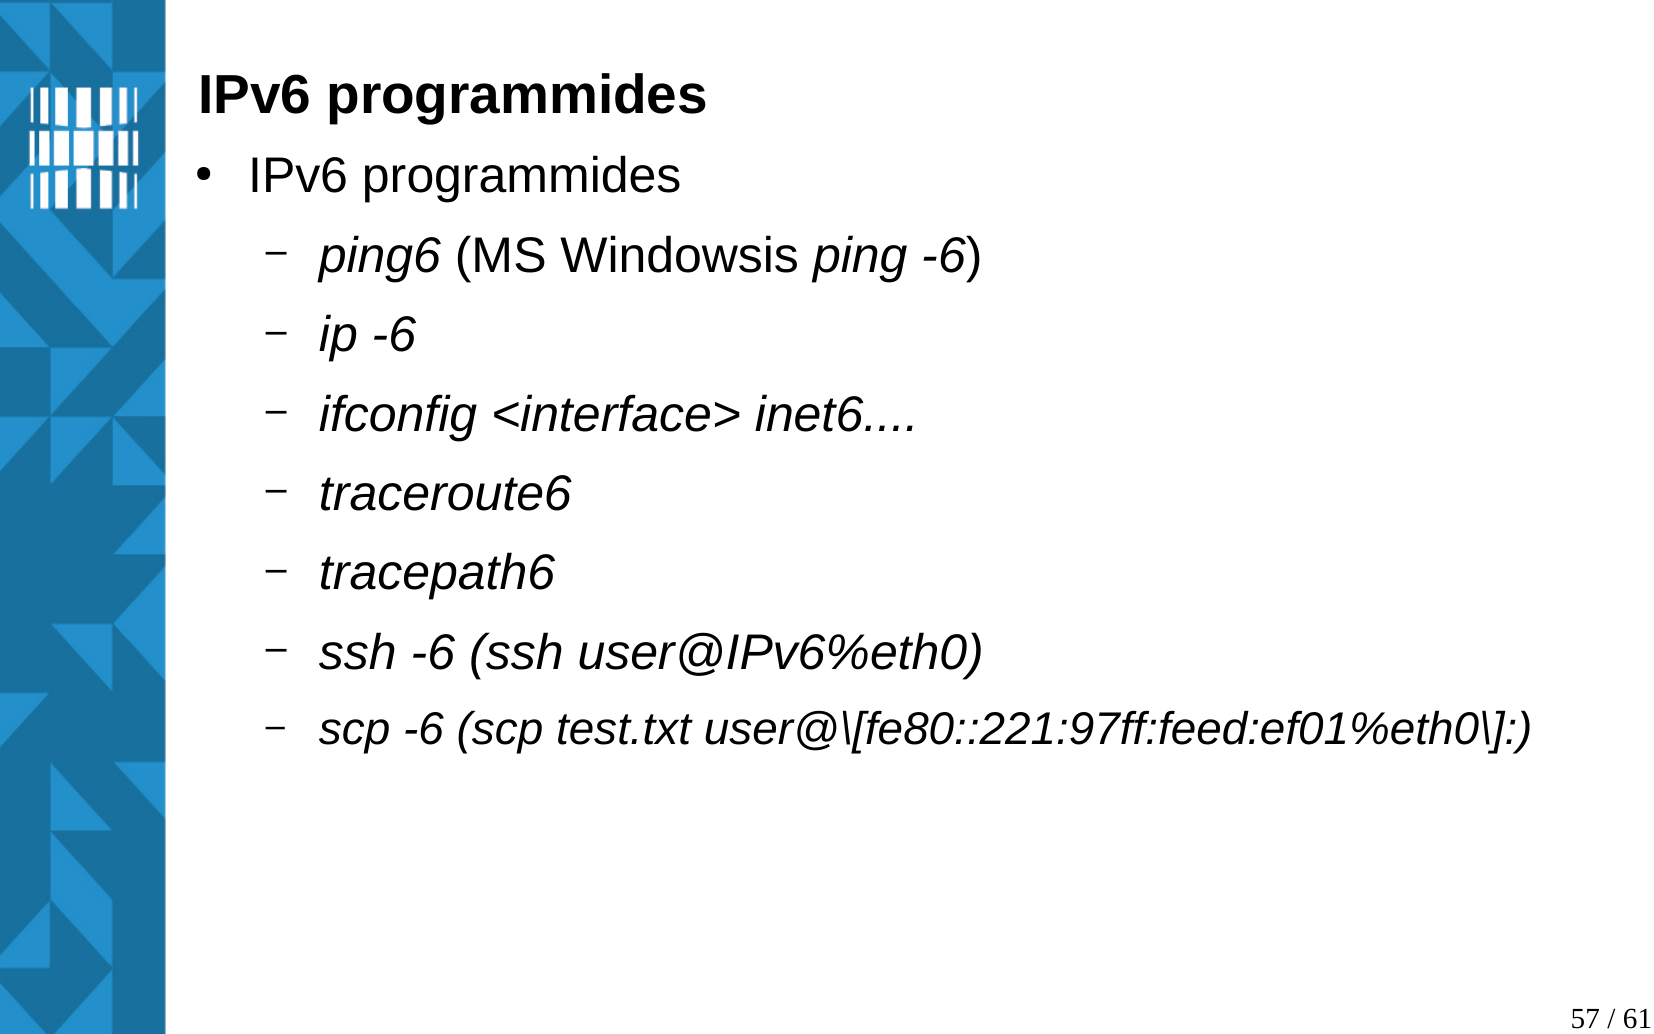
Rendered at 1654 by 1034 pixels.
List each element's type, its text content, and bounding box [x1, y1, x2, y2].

title IPv6 programmides [198, 41, 1547, 147]
list IPv6 programmides ping6 (MS Windowsis ping -6) ip -6 ifconfig <interface> inet6.... traceroute6 tracepath6 ssh -6 (ssh user@IPv6%eth0) scp -6 (scp test.txt user@\[fe80::221:97ff:feed:ef01%eth0\]:) [177, 147, 1595, 841]
